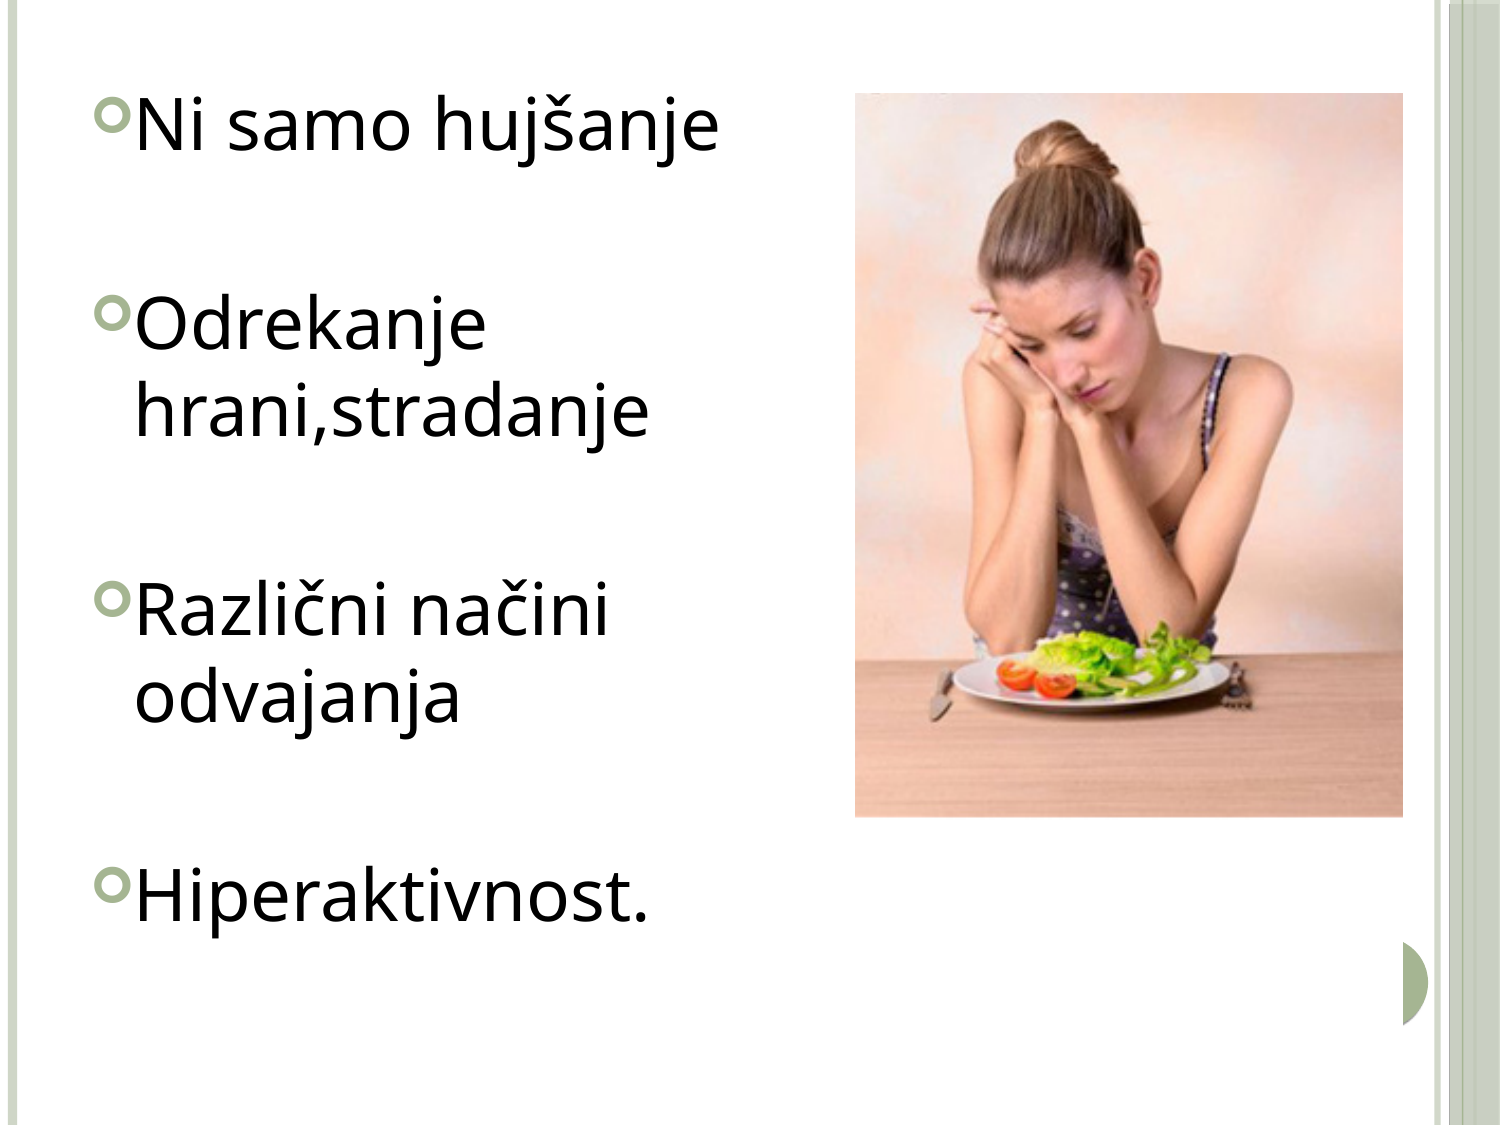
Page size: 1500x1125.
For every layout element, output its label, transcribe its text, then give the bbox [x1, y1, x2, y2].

picture [855, 93, 1403, 1044]
list Ni samo hujšanje Odrekanje hrani,stradanje Različni načini odvajanja Hiperaktivnost. [75, 70, 739, 1005]
